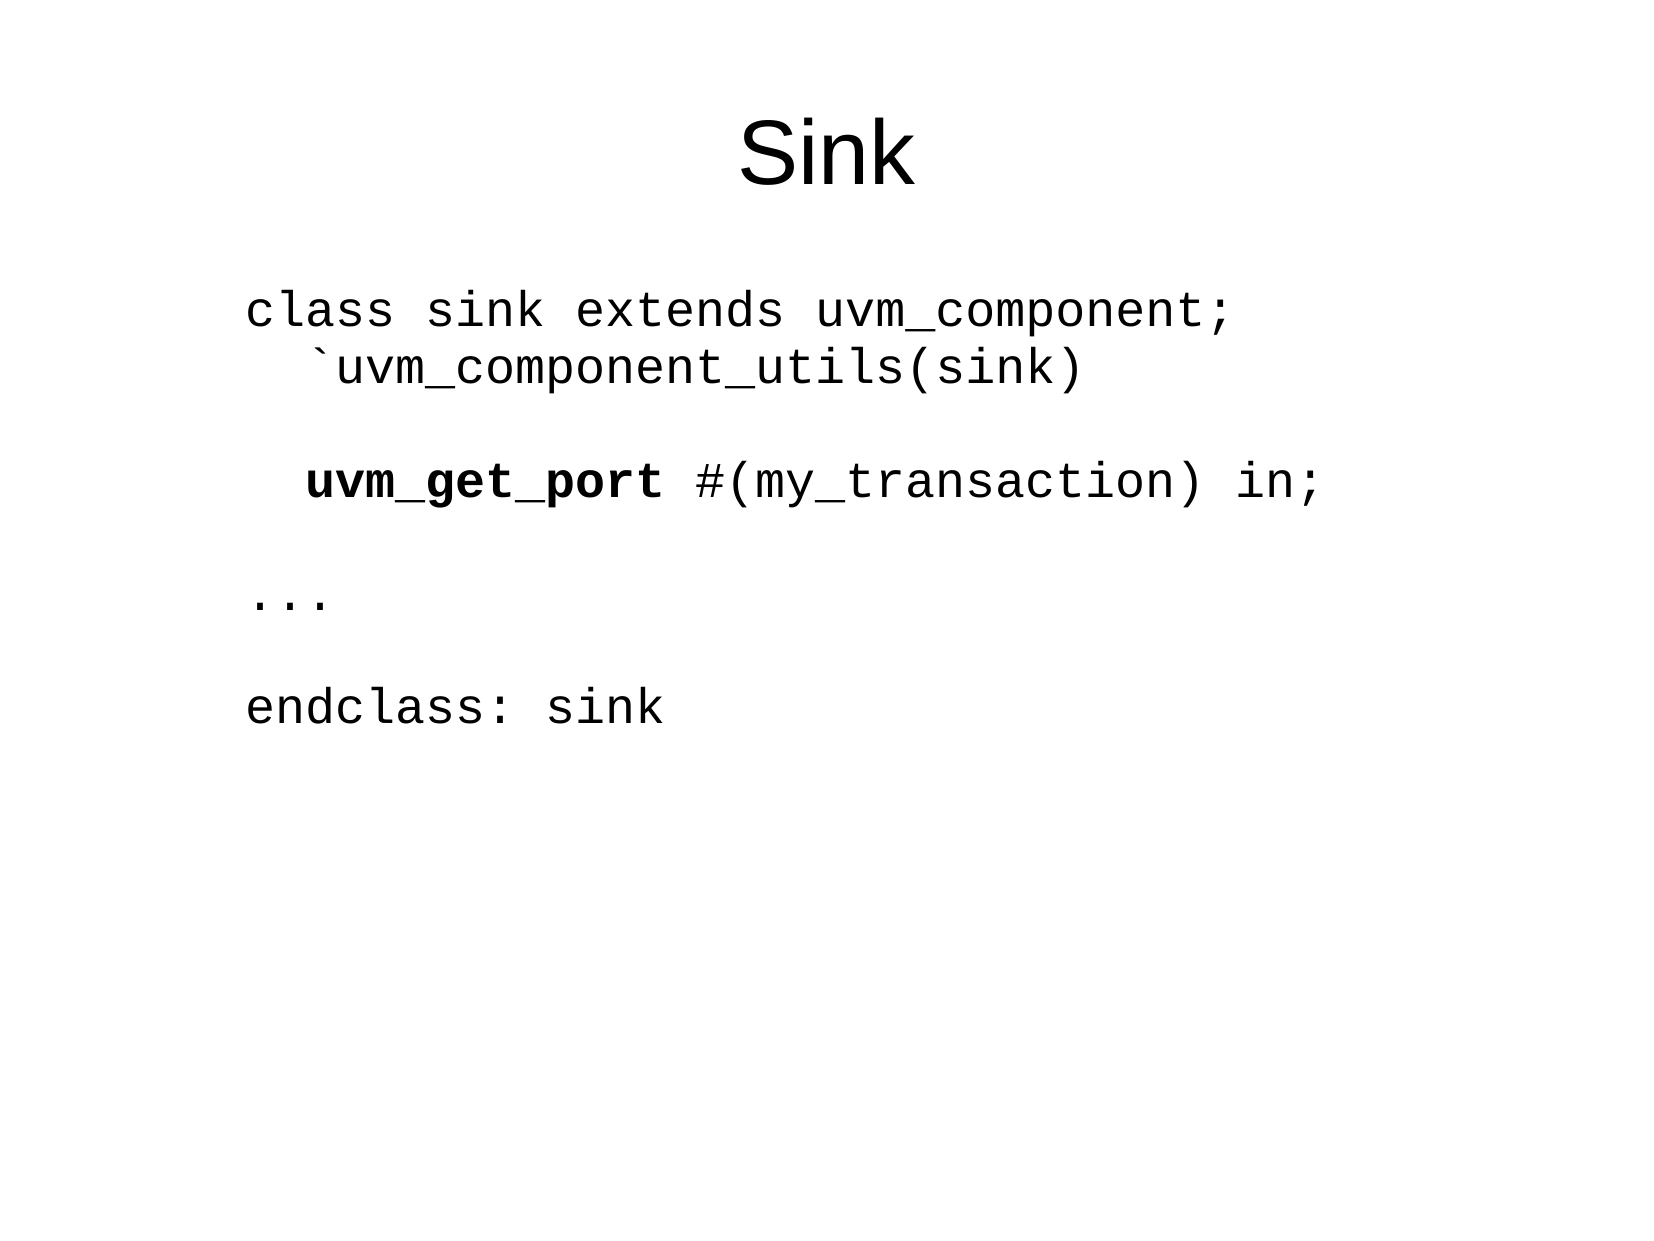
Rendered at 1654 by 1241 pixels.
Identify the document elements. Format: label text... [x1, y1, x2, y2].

list class sink extends uvm_component; `uvm_component_utils(sink) uvm_get_port #(my_transaction) in; ... endclass: sink [245, 285, 1326, 1156]
title Sink [82, 49, 1571, 257]
